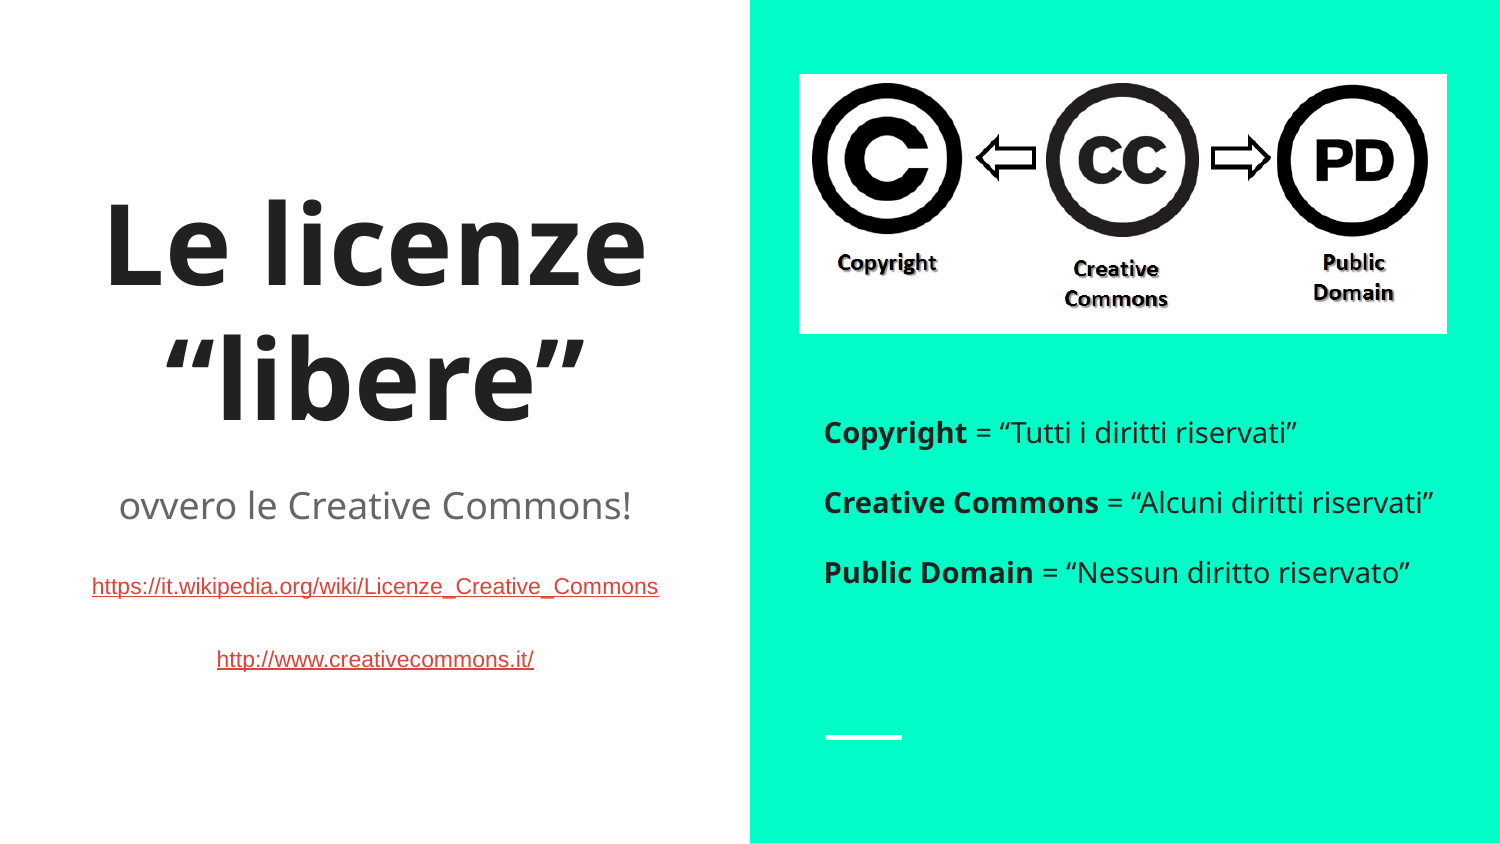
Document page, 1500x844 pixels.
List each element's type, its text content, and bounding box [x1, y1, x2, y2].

subtitle ovvero le Creative Commons! https://it.wikipedia.org/wiki/Licenze_Creative_Commons http://www.creativecommons.it/ [43, 466, 708, 688]
text_box Copyright = “Tutti i diritti riservati” Creative Commons = “Alcuni diritti riservati” Public Domain = “Nessun diritto riservato” [808, 74, 1455, 783]
picture [799, 74, 1447, 334]
title Le licenze “libere” [43, 177, 708, 458]
list [791, 55, 1455, 726]
